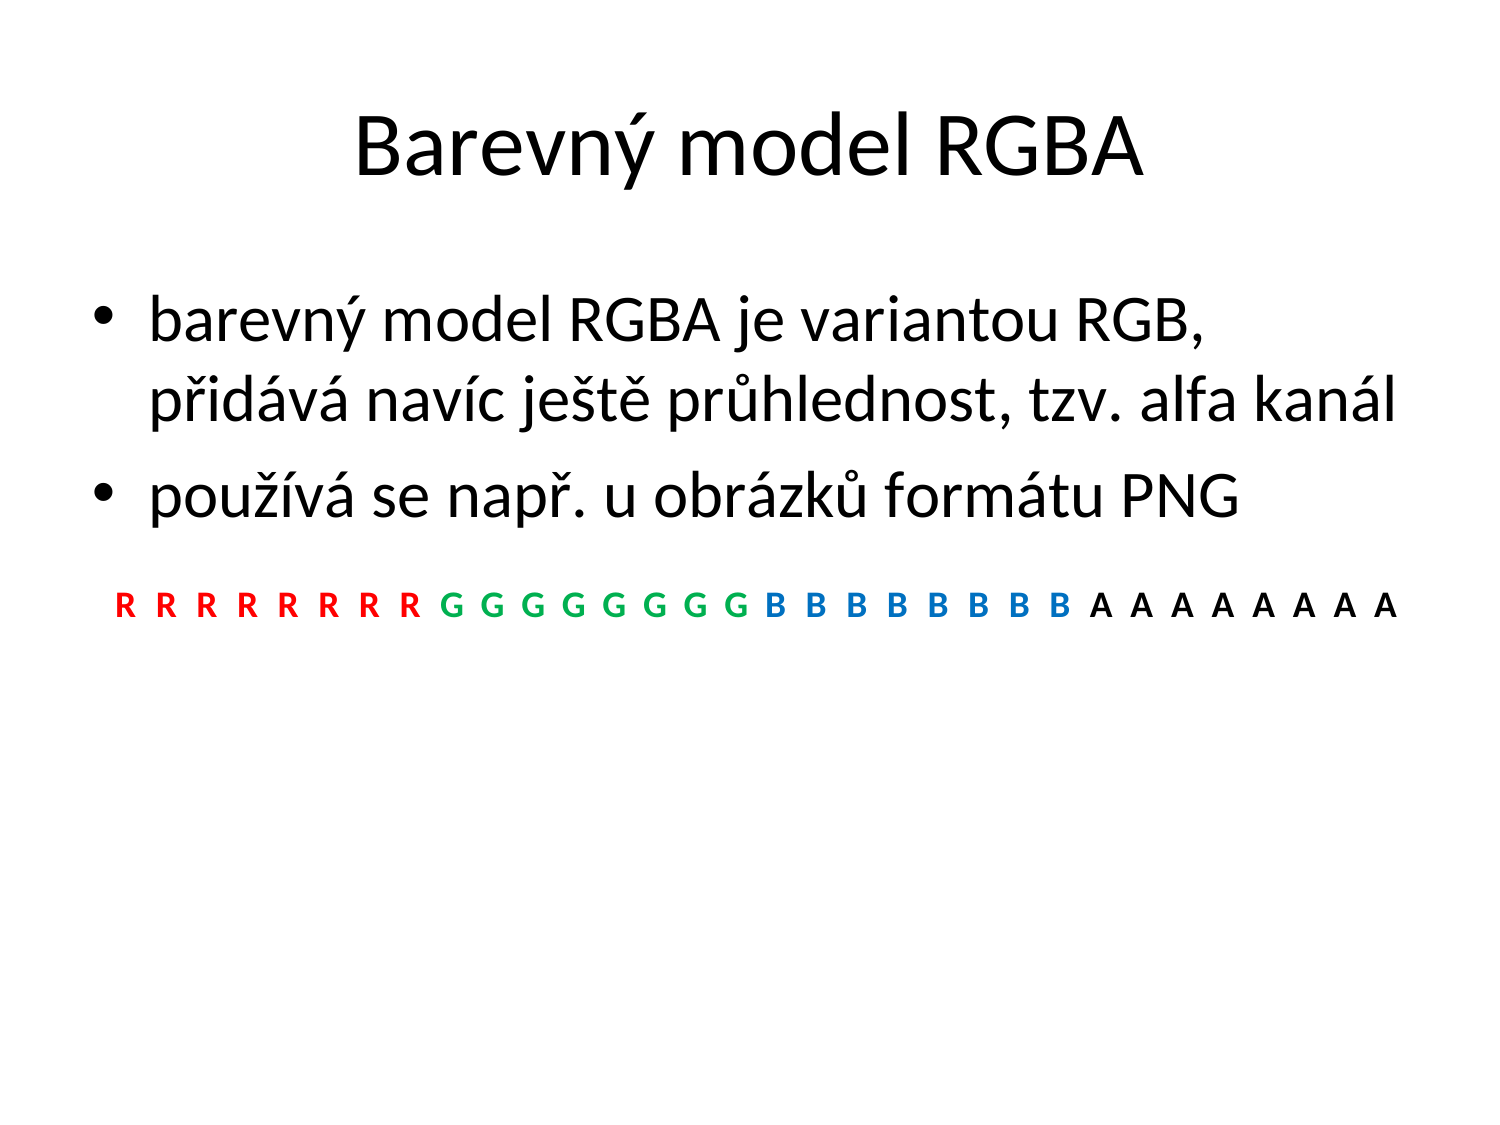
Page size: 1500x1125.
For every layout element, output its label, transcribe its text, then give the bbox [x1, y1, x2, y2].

table_header B [953, 573, 994, 633]
table_header G [425, 573, 466, 633]
table_header B [994, 573, 1034, 633]
table_header R [141, 573, 182, 633]
table_header R [222, 573, 263, 633]
table_header R [344, 573, 385, 633]
list barevný model RGBA je variantou RGB, přidává navíc ještě průhlednost, tzv. alfa kanál používá se např. u obrázků formátu PNG [76, 267, 1427, 1010]
table_header G [547, 573, 587, 633]
title Barevný model RGBA [75, 45, 1426, 233]
table_header R [263, 573, 303, 633]
table_header G [709, 573, 750, 633]
table_header R [182, 573, 222, 633]
table_header R [100, 573, 141, 633]
table_header A [1156, 573, 1197, 633]
table_header G [628, 573, 669, 633]
table_header A [1115, 573, 1156, 633]
table_header A [1359, 573, 1400, 633]
table_header A [1197, 573, 1237, 633]
table_header B [831, 573, 872, 633]
table_header G [466, 573, 506, 633]
table_header A [1278, 573, 1318, 633]
table_header A [1075, 573, 1115, 633]
table_header A [1318, 573, 1359, 633]
table_header G [506, 573, 547, 633]
table_header G [587, 573, 628, 633]
table_header R [385, 573, 425, 633]
table_header G [669, 573, 709, 633]
table_header R [303, 573, 344, 633]
table_header A [1237, 573, 1278, 633]
table_header B [872, 573, 913, 633]
table_header B [913, 573, 953, 633]
table_header B [791, 573, 831, 633]
table_header B [1034, 573, 1075, 633]
table_header B [750, 573, 791, 633]
